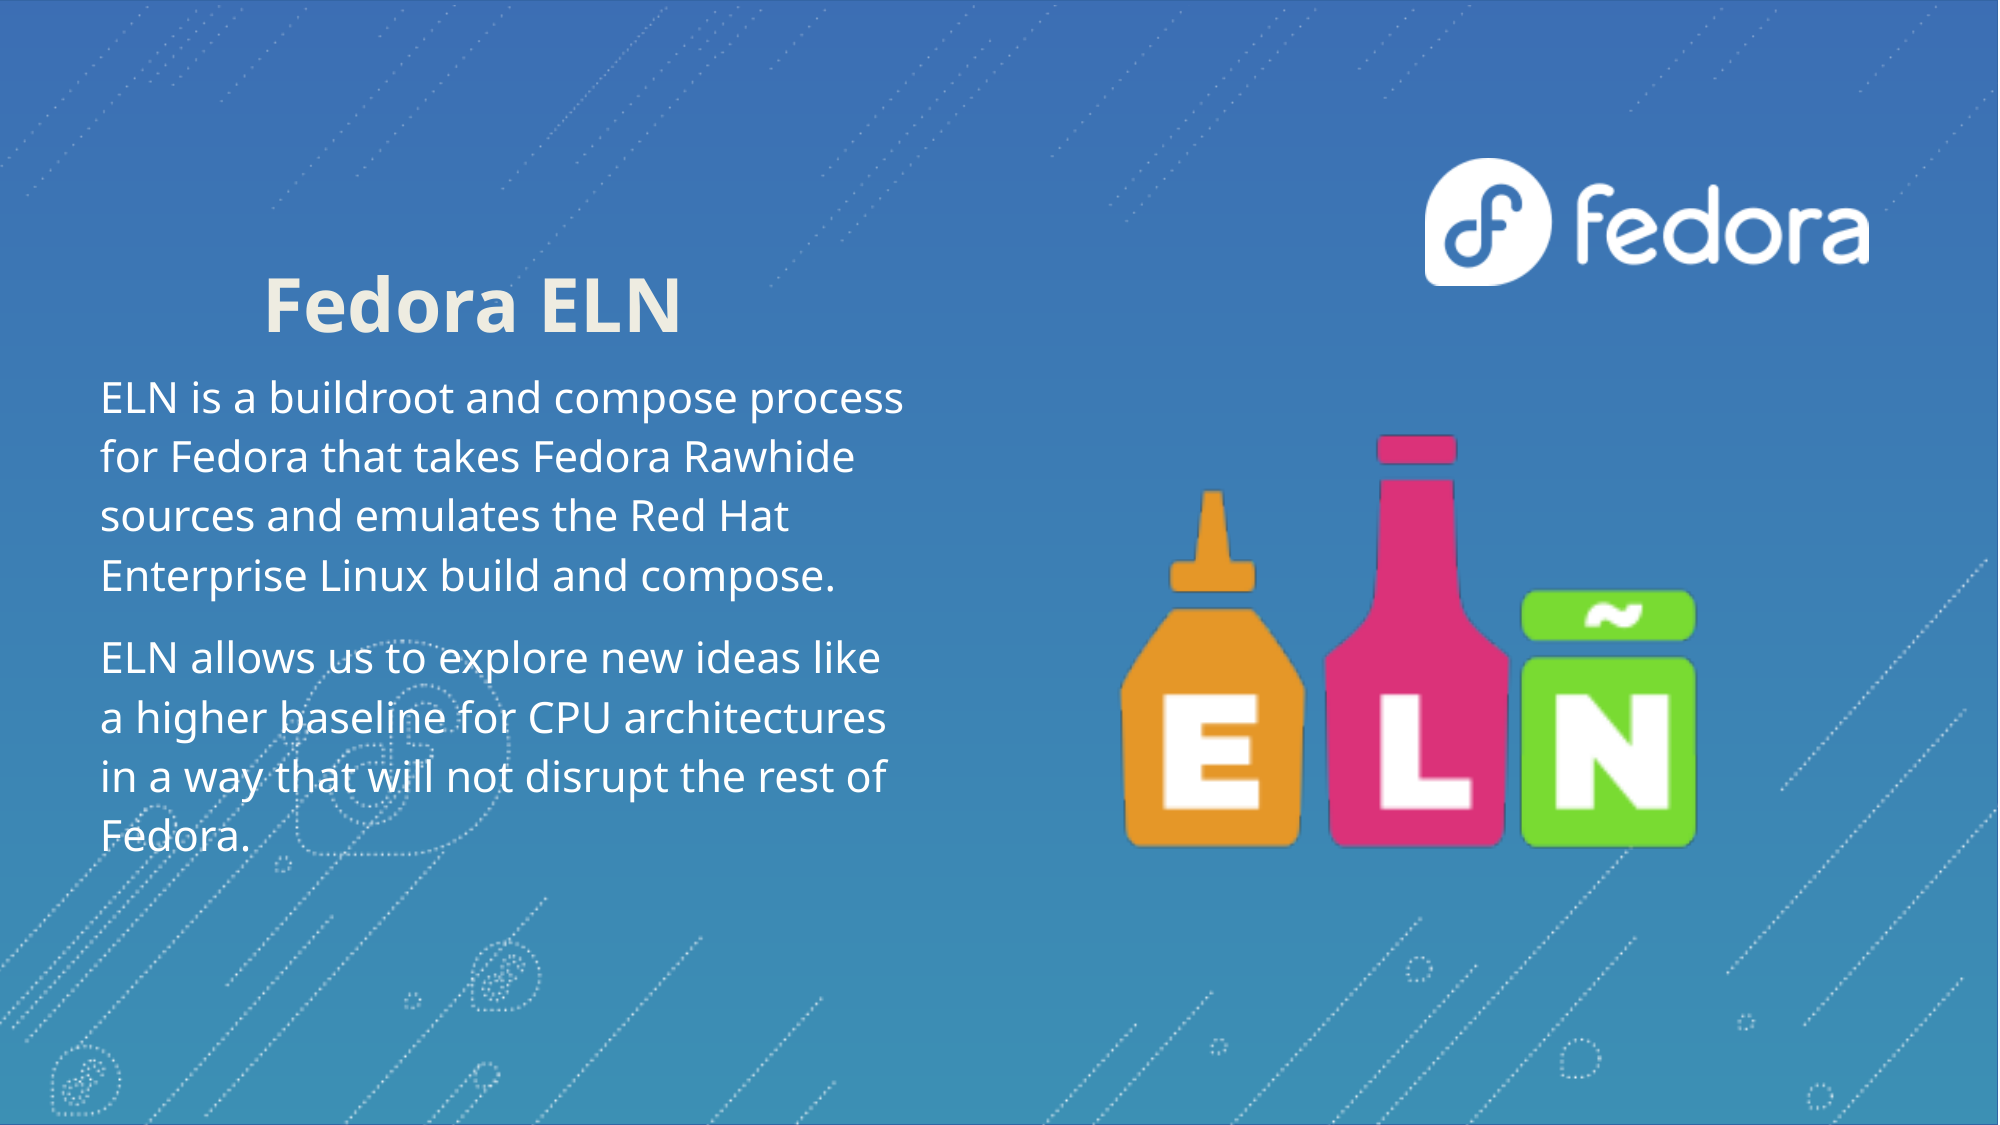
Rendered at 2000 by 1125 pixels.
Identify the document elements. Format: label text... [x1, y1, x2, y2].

picture [0, 398, 2000, 1125]
picture [0, 5, 2000, 303]
text_box Fedora ELN [83, 253, 864, 352]
text_box ELN is a buildroot and compose process for Fedora that takes Fedora Rawhide sources and emulates the Red Hat Enterprise Linux build and compose. ELN allows us to explore new ideas like a higher baseline for CPU architectures in a way that will not disrupt the rest of Fedora. [99, 362, 912, 916]
